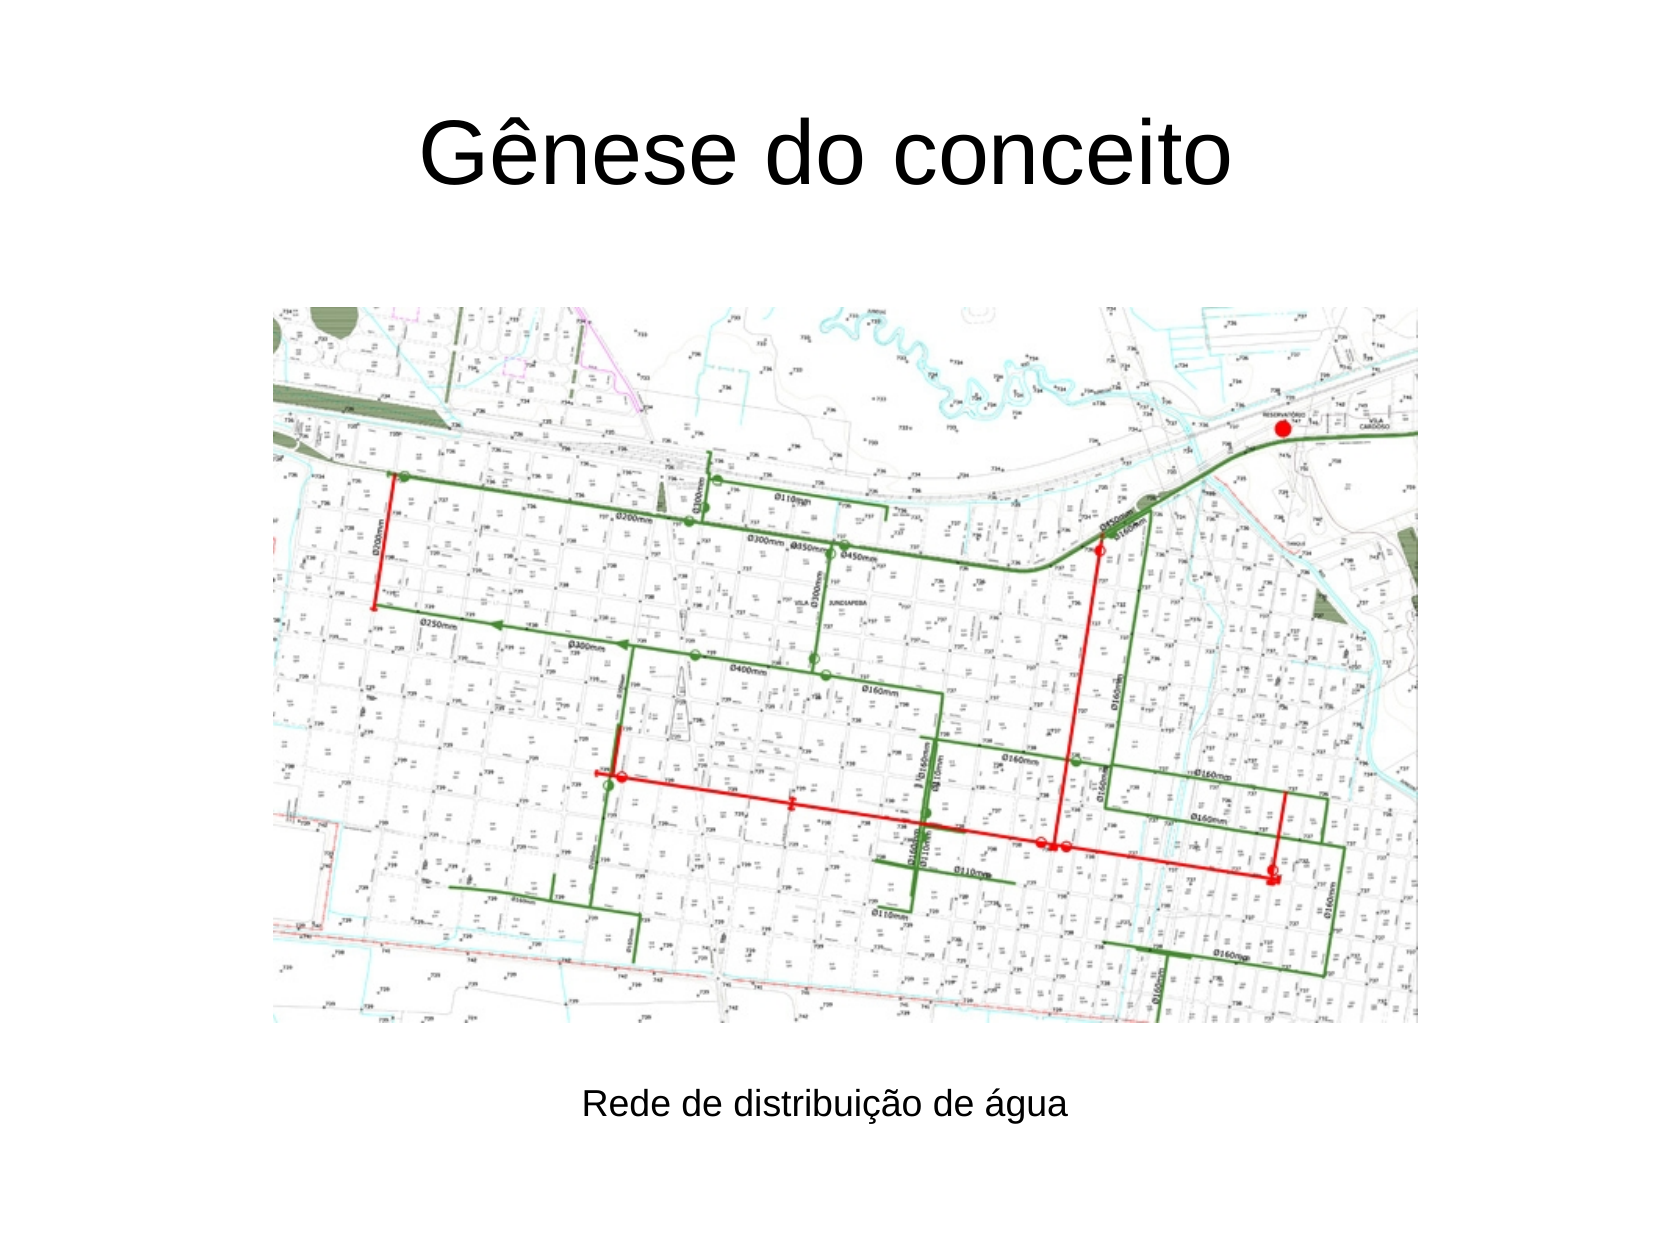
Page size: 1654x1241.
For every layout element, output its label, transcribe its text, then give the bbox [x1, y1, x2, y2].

text_box Rede de distribuição de água [566, 1074, 1083, 1132]
picture [273, 307, 1418, 1023]
title Gênese do conceito [82, 49, 1571, 257]
